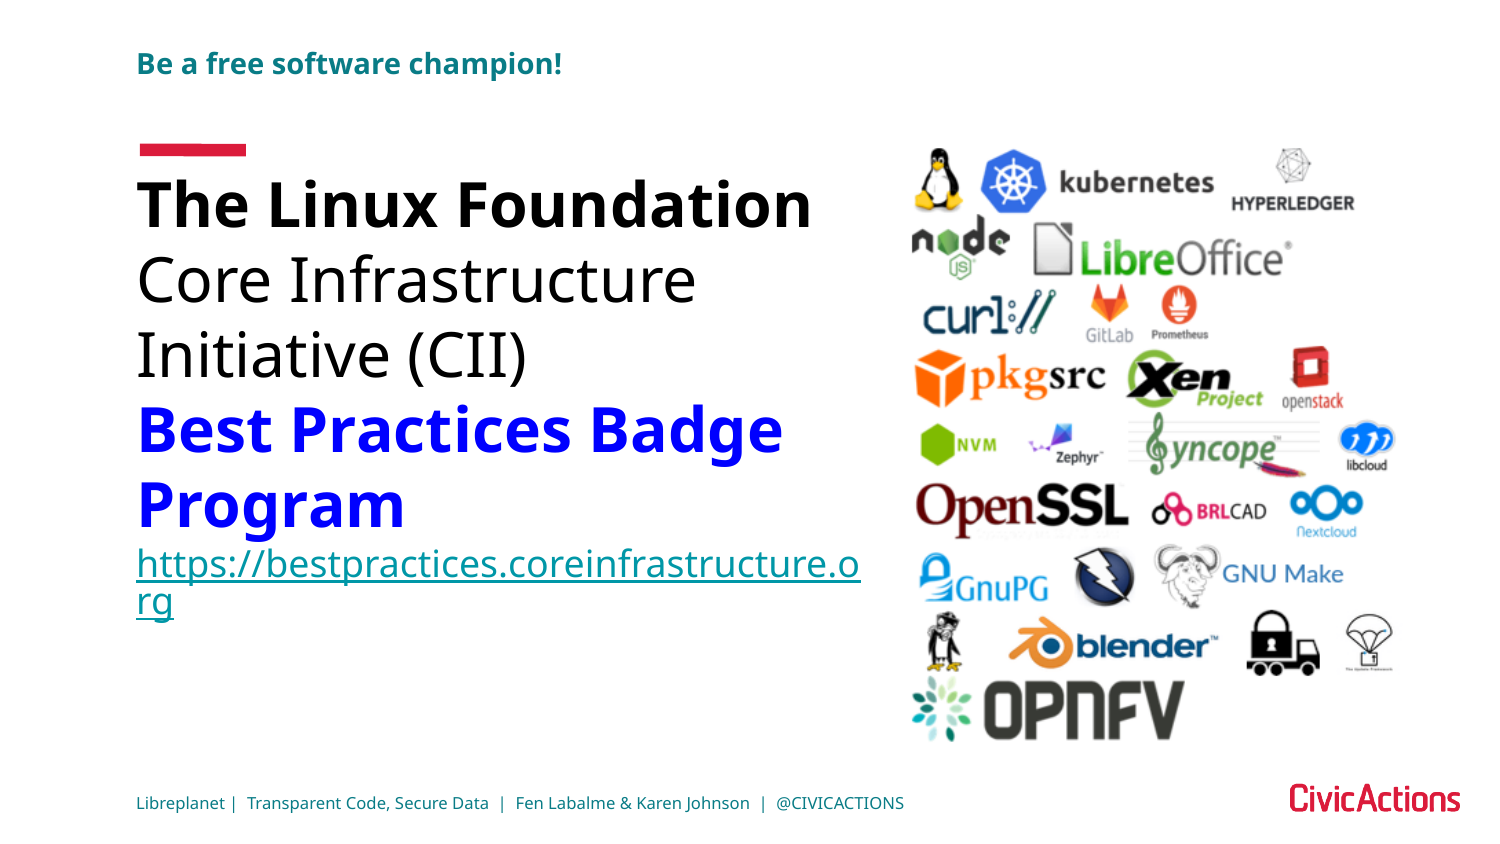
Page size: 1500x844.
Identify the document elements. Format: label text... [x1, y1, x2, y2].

picture [904, 136, 1404, 754]
text_box Libreplanet | Transparent Code, Secure Data | Fen Labalme & Karen Johnson | @CIVICACTIONS [121, 778, 1467, 817]
title Be a free software champion! [121, 30, 1375, 112]
text_box The Linux Foundation Core Infrastructure Initiative (CII) Best Practices Badge Program https://bestpractices.coreinfrastructure.org [121, 149, 886, 689]
